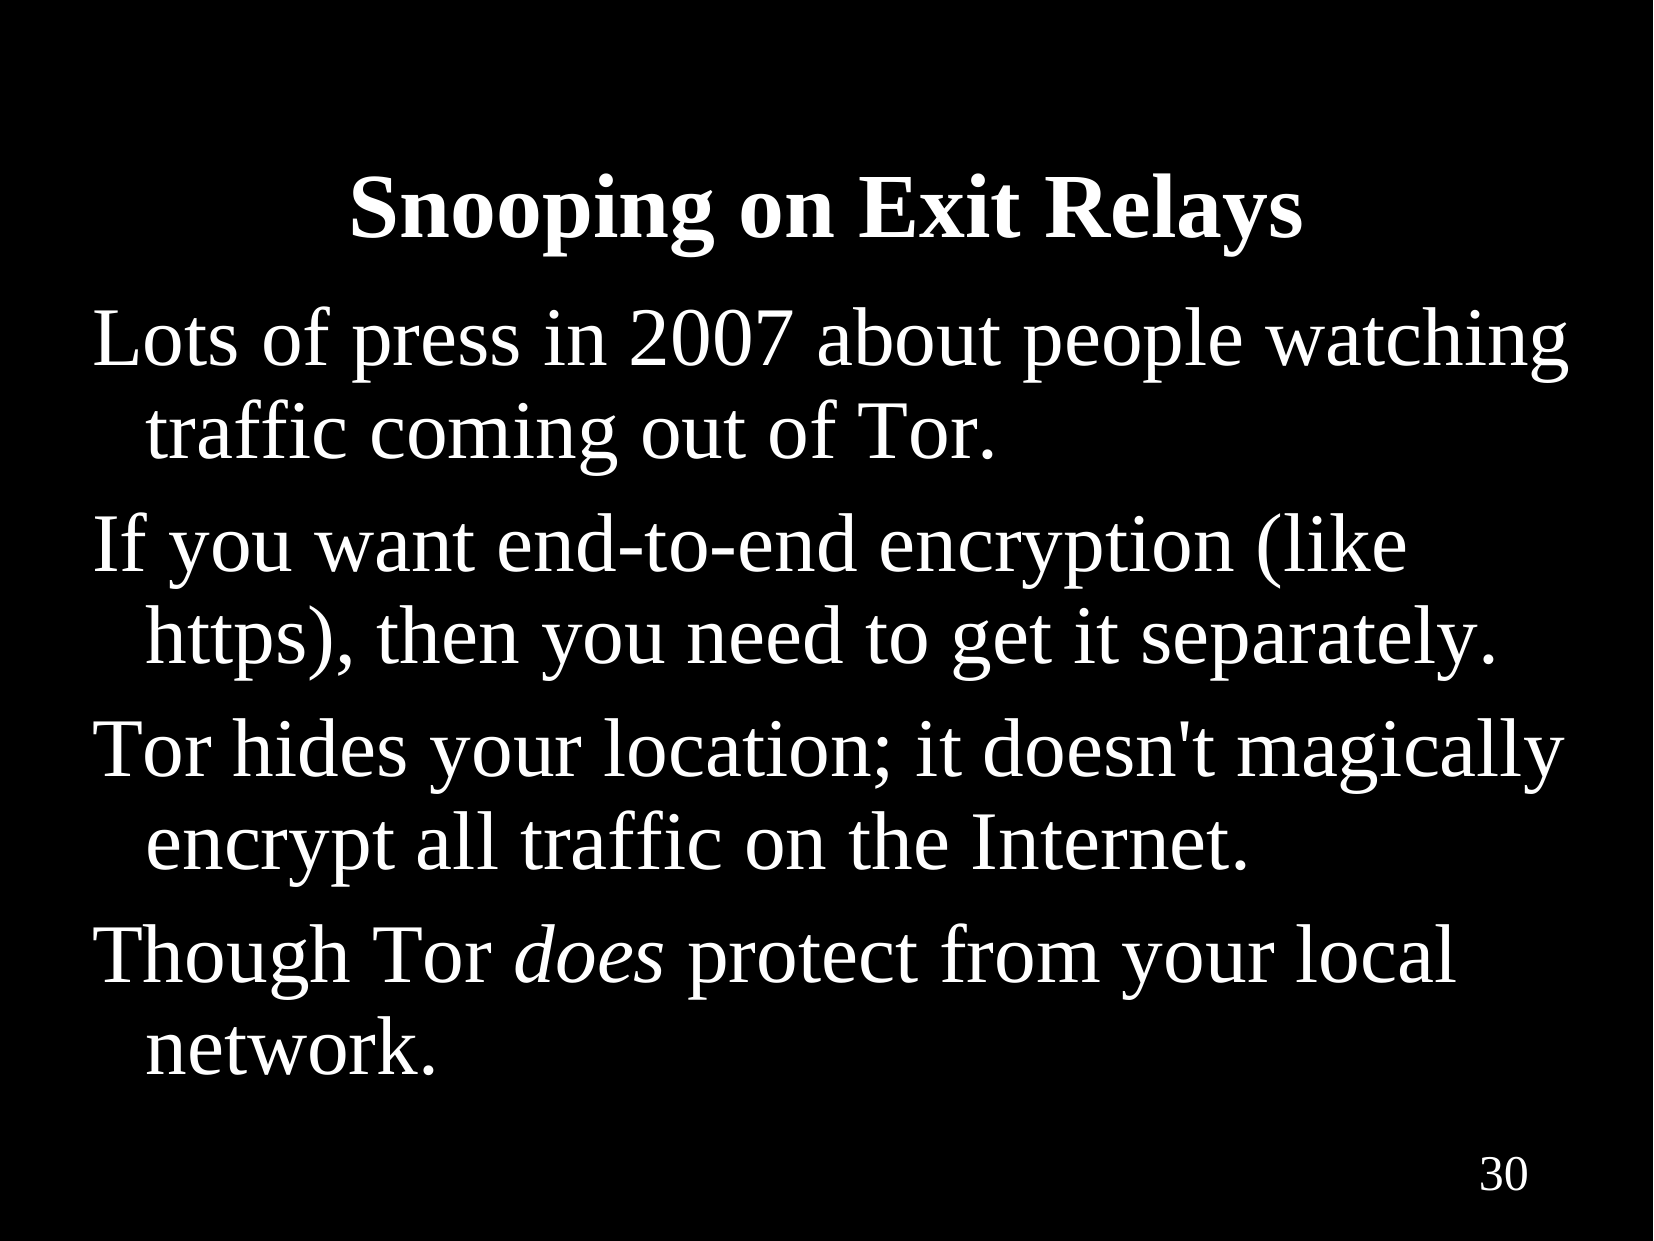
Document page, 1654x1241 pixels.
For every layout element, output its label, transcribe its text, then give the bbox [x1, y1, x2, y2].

list Lots of press in 2007 about people watching traffic coming out of Tor. If you want end-to-end encryption (like https), then you need to get it separately. Tor hides your location; it doesn't magically encrypt all traffic on the Internet. Though Tor does protect from your local network. [74, 291, 1589, 1185]
title Snooping on Exit Relays [121, 102, 1534, 291]
